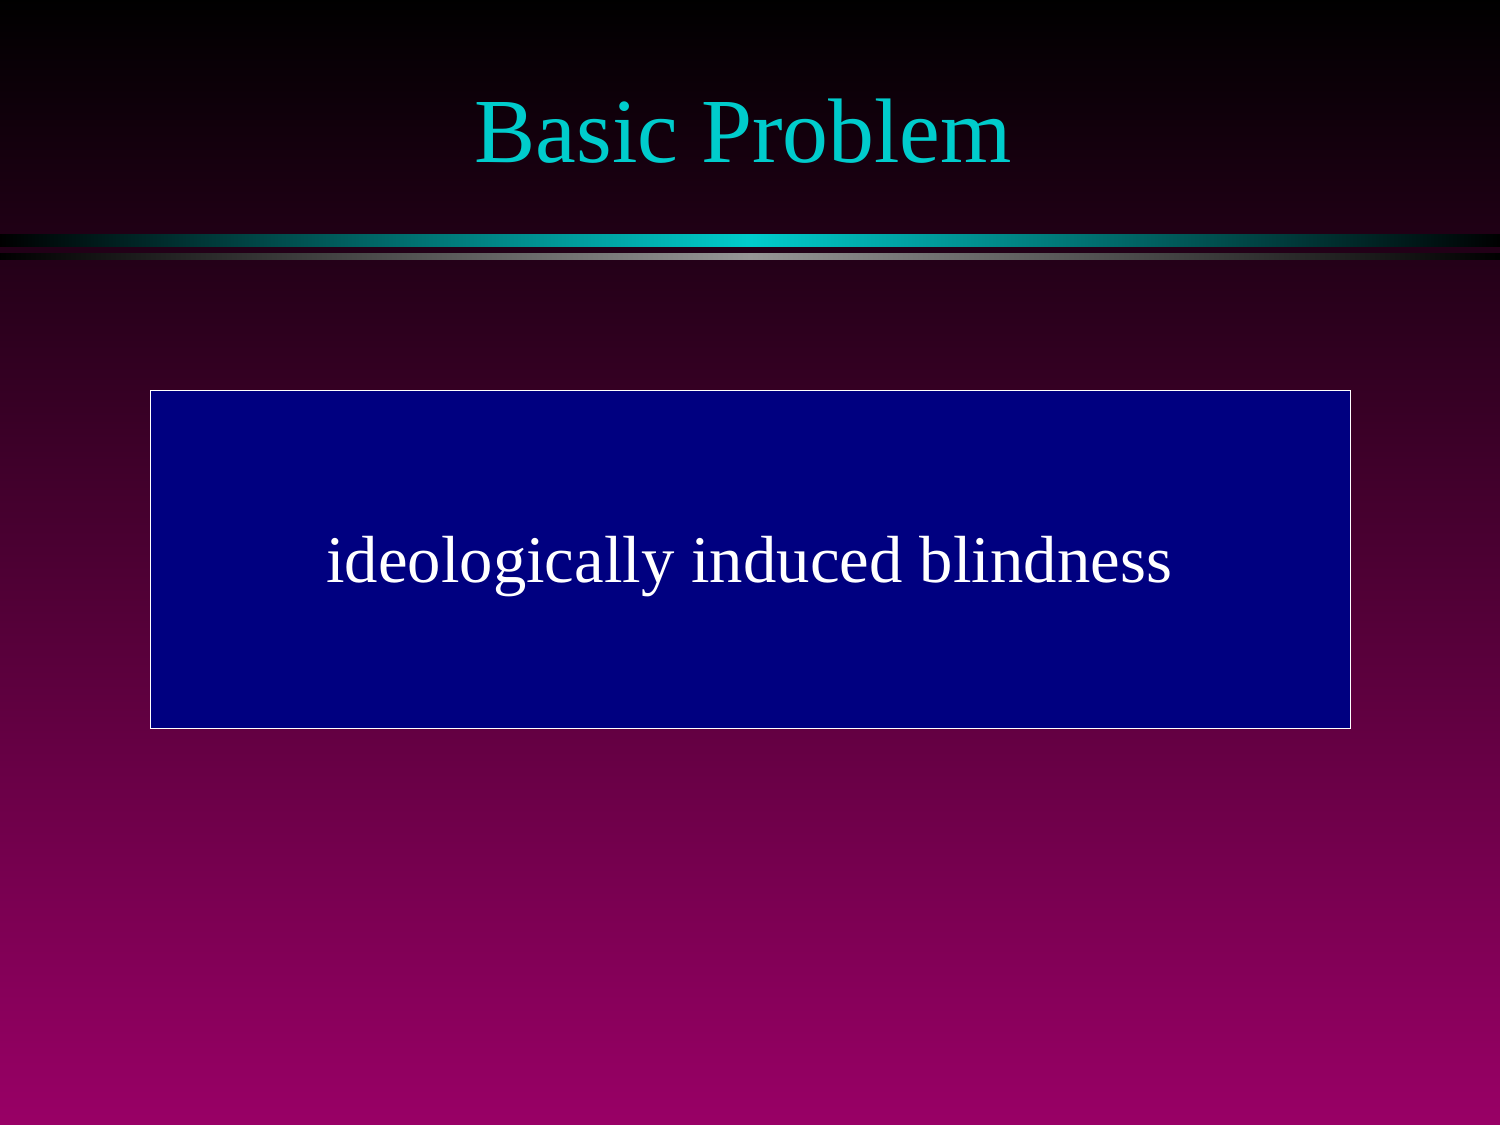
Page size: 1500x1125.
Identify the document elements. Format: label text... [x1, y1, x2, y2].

text_box ideologically induced blindness [150, 390, 1351, 729]
title Basic Problem [99, 37, 1388, 225]
